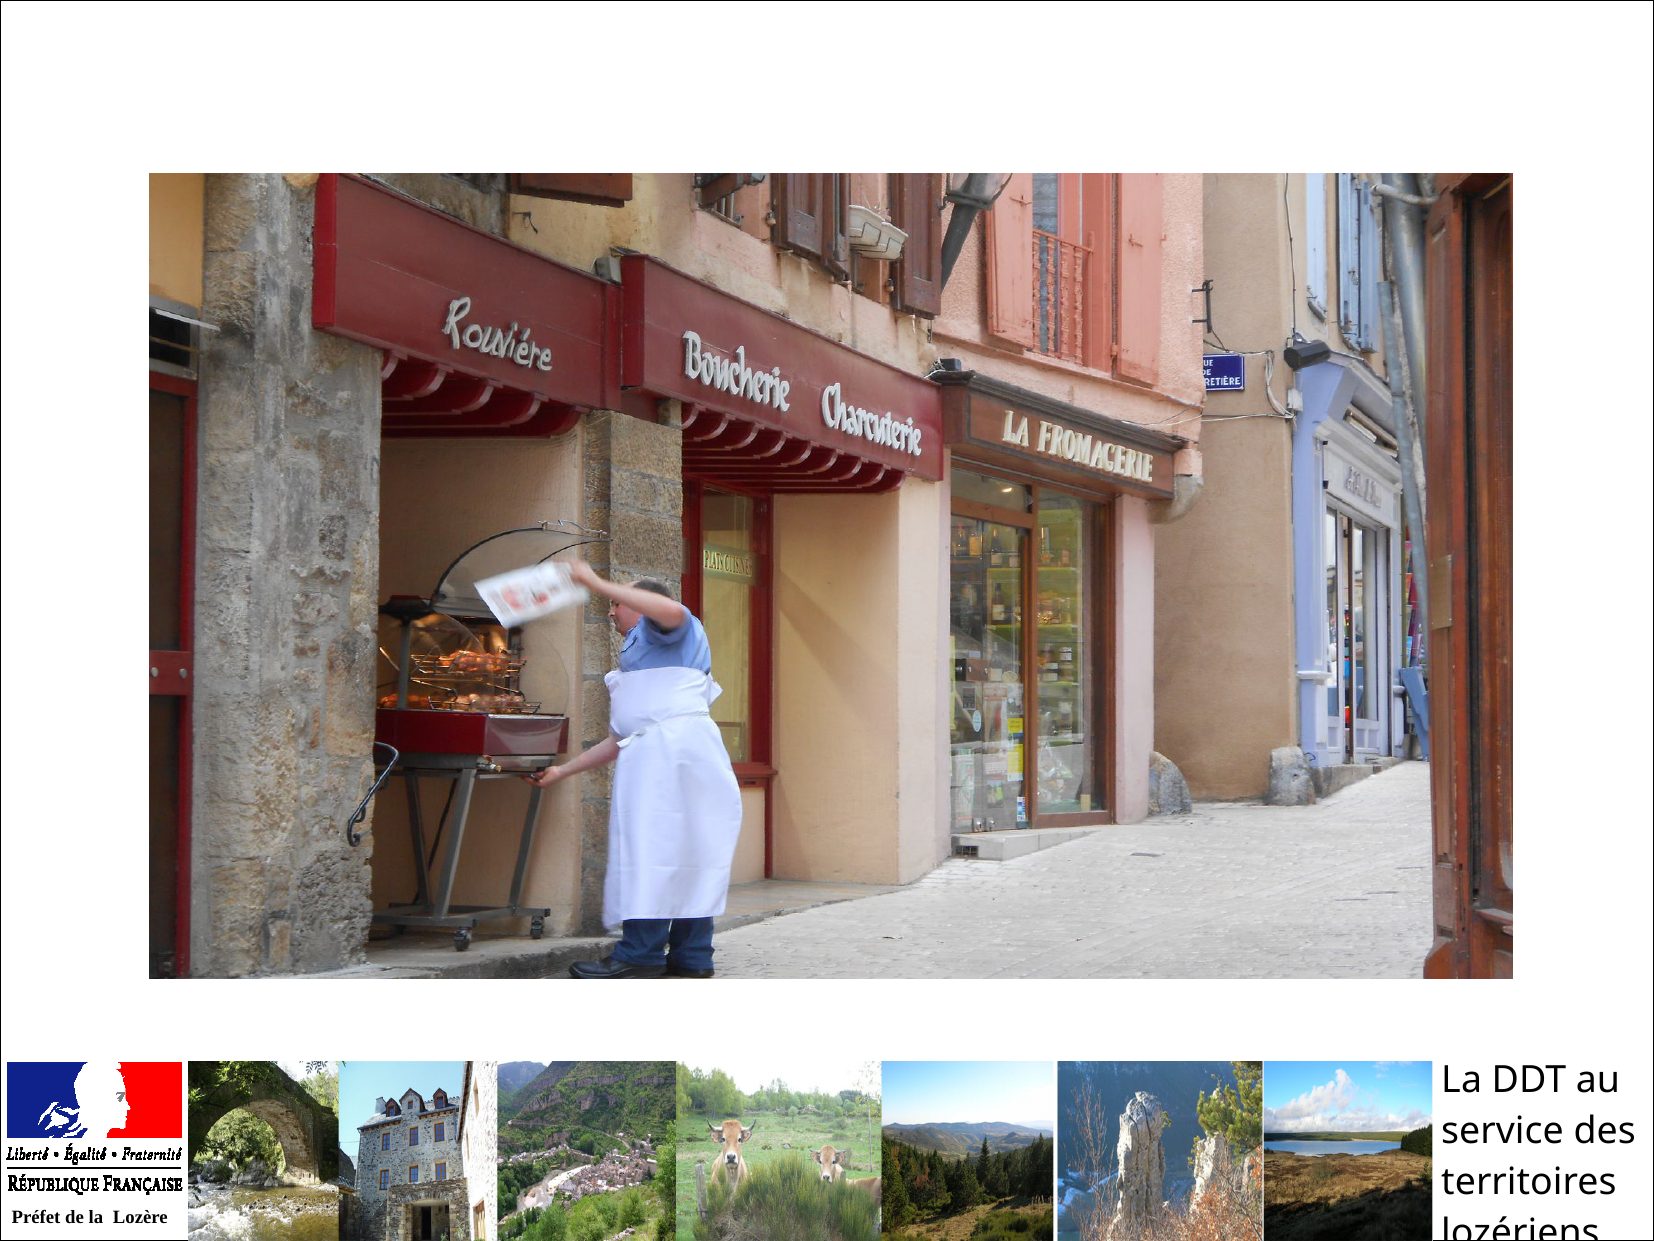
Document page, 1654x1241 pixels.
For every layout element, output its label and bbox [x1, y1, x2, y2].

picture [6, 1059, 183, 1195]
picture [188, 1061, 1433, 1241]
picture [149, 173, 1513, 979]
